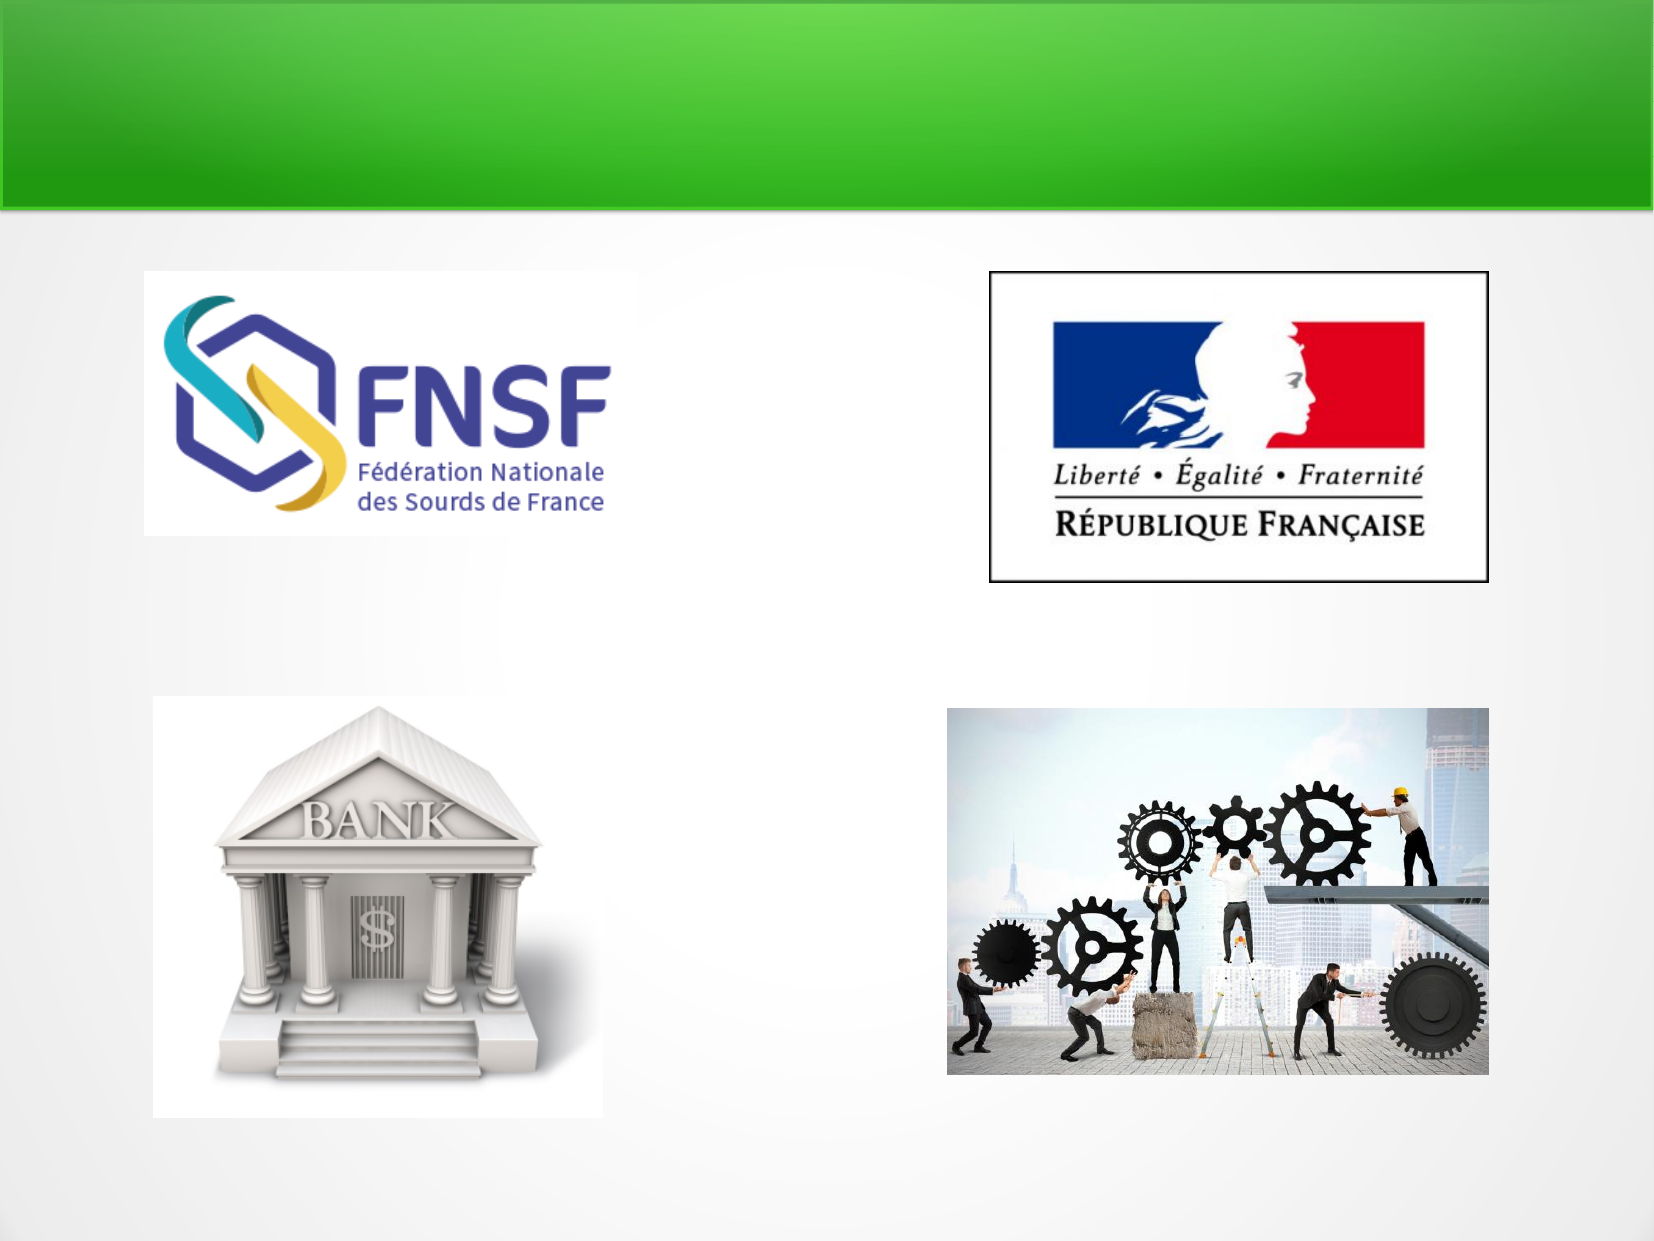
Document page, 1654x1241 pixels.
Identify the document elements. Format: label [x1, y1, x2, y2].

picture [947, 708, 1489, 1075]
picture [989, 271, 1489, 583]
picture [144, 271, 638, 536]
picture [153, 696, 603, 1118]
